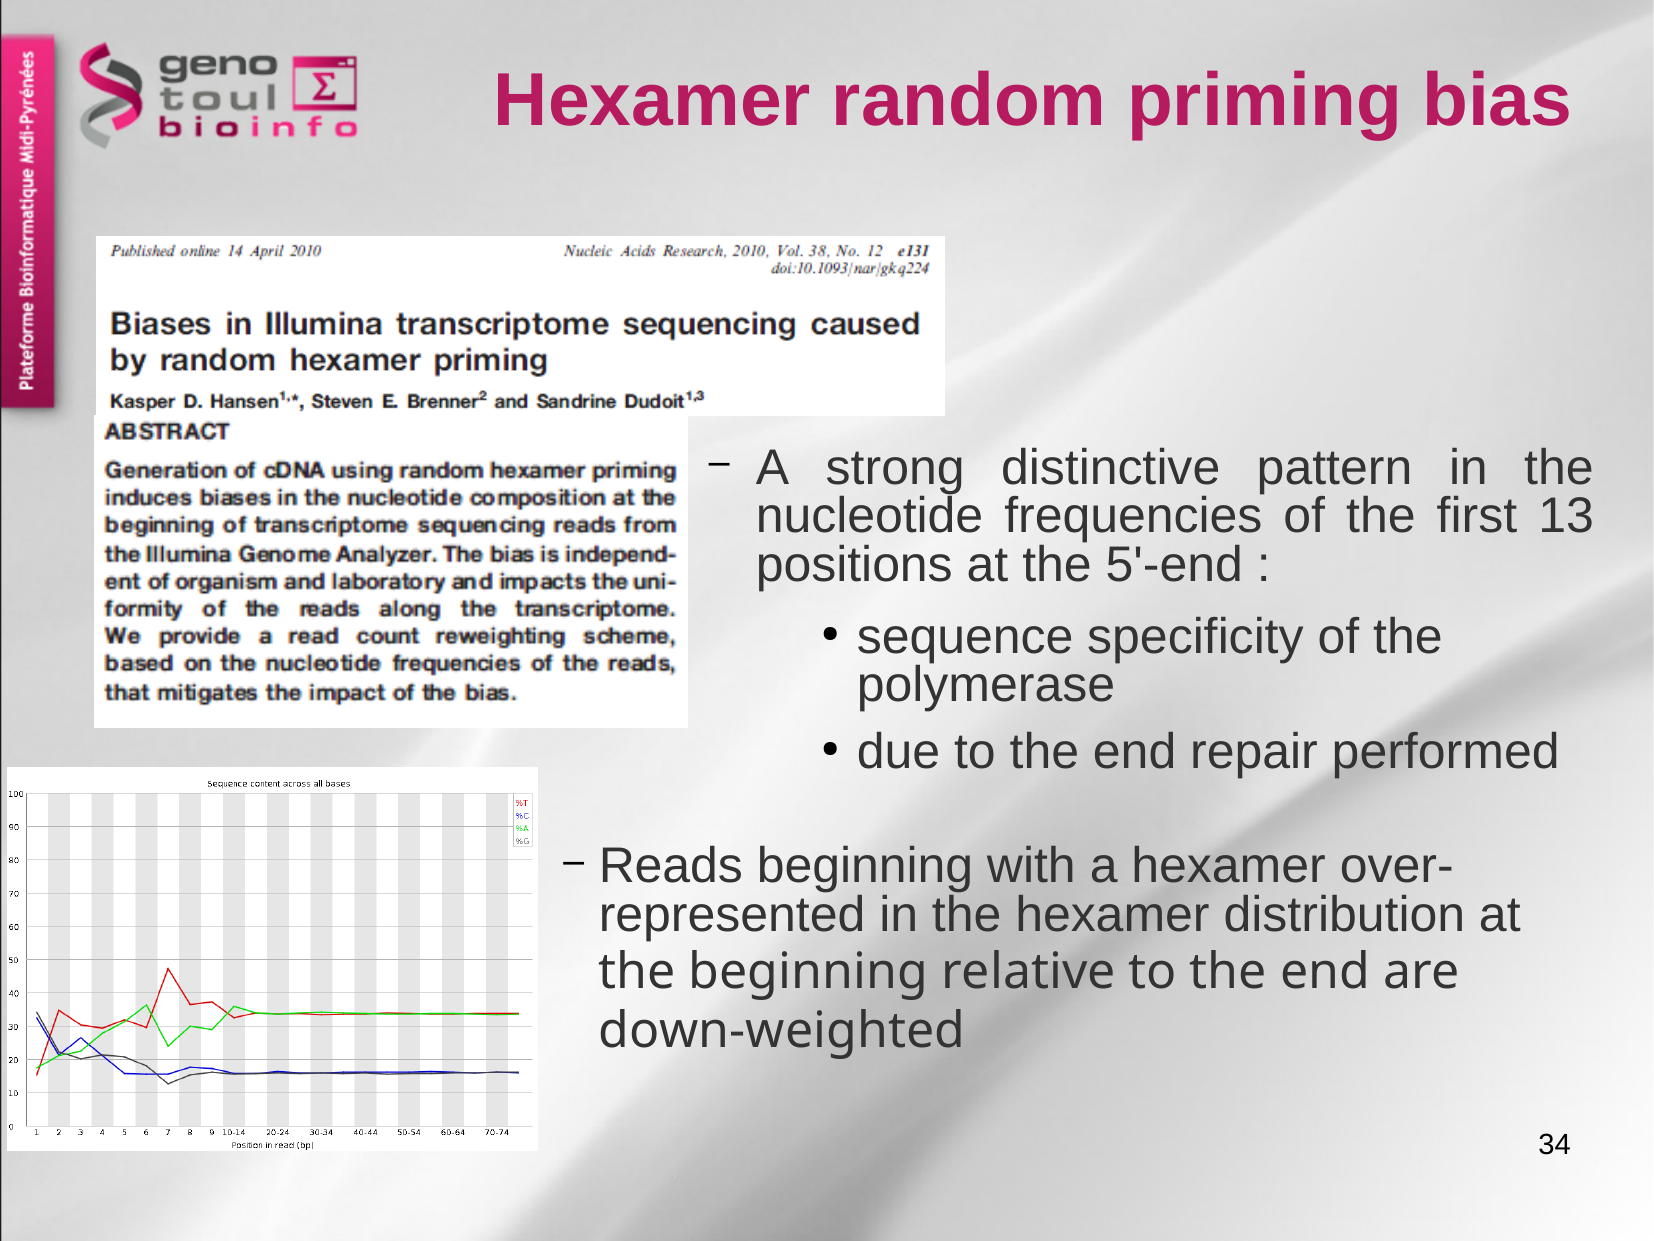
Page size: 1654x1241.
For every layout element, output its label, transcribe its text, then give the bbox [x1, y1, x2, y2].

picture [0, 0, 1654, 1241]
title Hexamer random priming bias [88, 29, 1574, 178]
list A strong distinctive pattern in the nucleotide frequencies of the first 13 positions at the 5'-end : sequence specificity of the polymerase due to the end repair performed Reads beginning with a hexamer over-represented in the hexamer distribution at the beginning relative to the end are down-weighted [53, 350, 1595, 1170]
